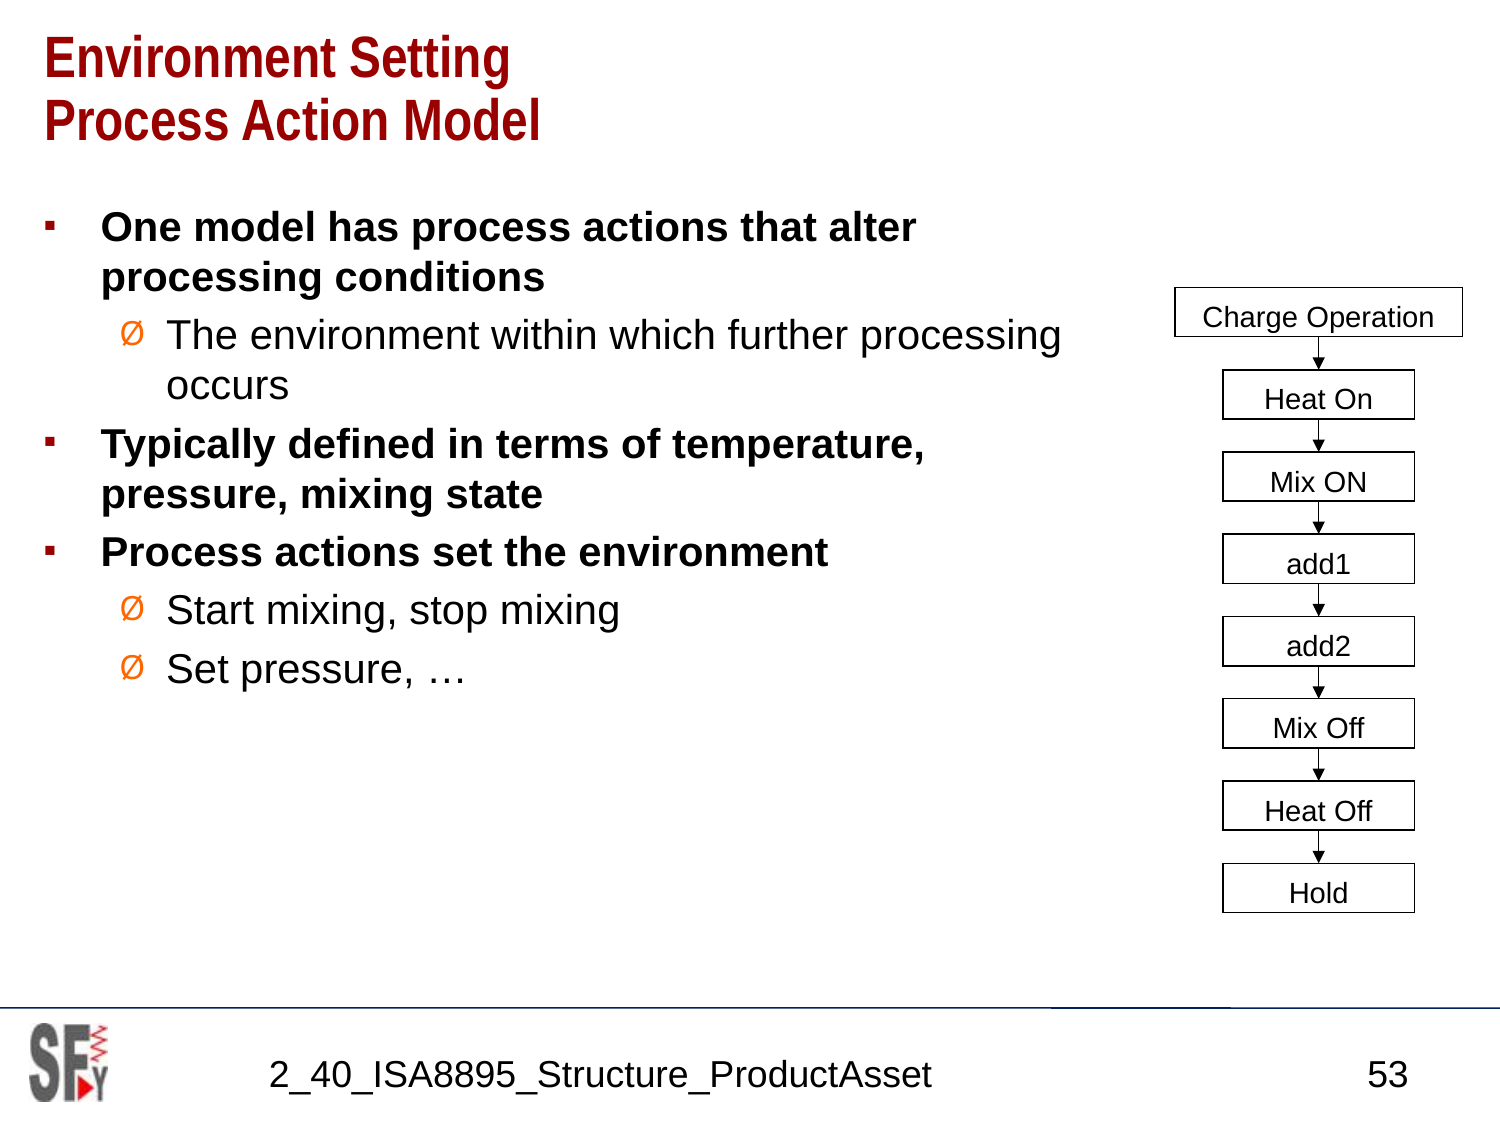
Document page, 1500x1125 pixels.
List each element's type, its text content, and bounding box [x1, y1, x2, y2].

text_box Heat On [1222, 369, 1415, 419]
text_box add2 [1222, 616, 1415, 666]
slide_number <numéro> [1352, 1034, 1490, 1103]
text_box Heat Off [1222, 781, 1415, 831]
text_box Mix ON [1222, 452, 1415, 502]
list One model has process actions that alter processing conditions The environment within which further processing occurs Typically defined in terms of temperature, pressure, mixing state Process actions set the environment Start mixing, stop mixing Set pressure, … [29, 184, 1119, 988]
picture [29, 1023, 108, 1102]
text_box Hold [1222, 863, 1415, 913]
text_box add1 [1222, 534, 1415, 584]
title Environment Setting Process Action Model [29, 12, 1471, 138]
text_box Mix Off [1222, 698, 1415, 748]
text_box Charge Operation [1174, 287, 1463, 337]
footer 2_40_ISA8895_Structure_ProductAsset [253, 1034, 1336, 1103]
